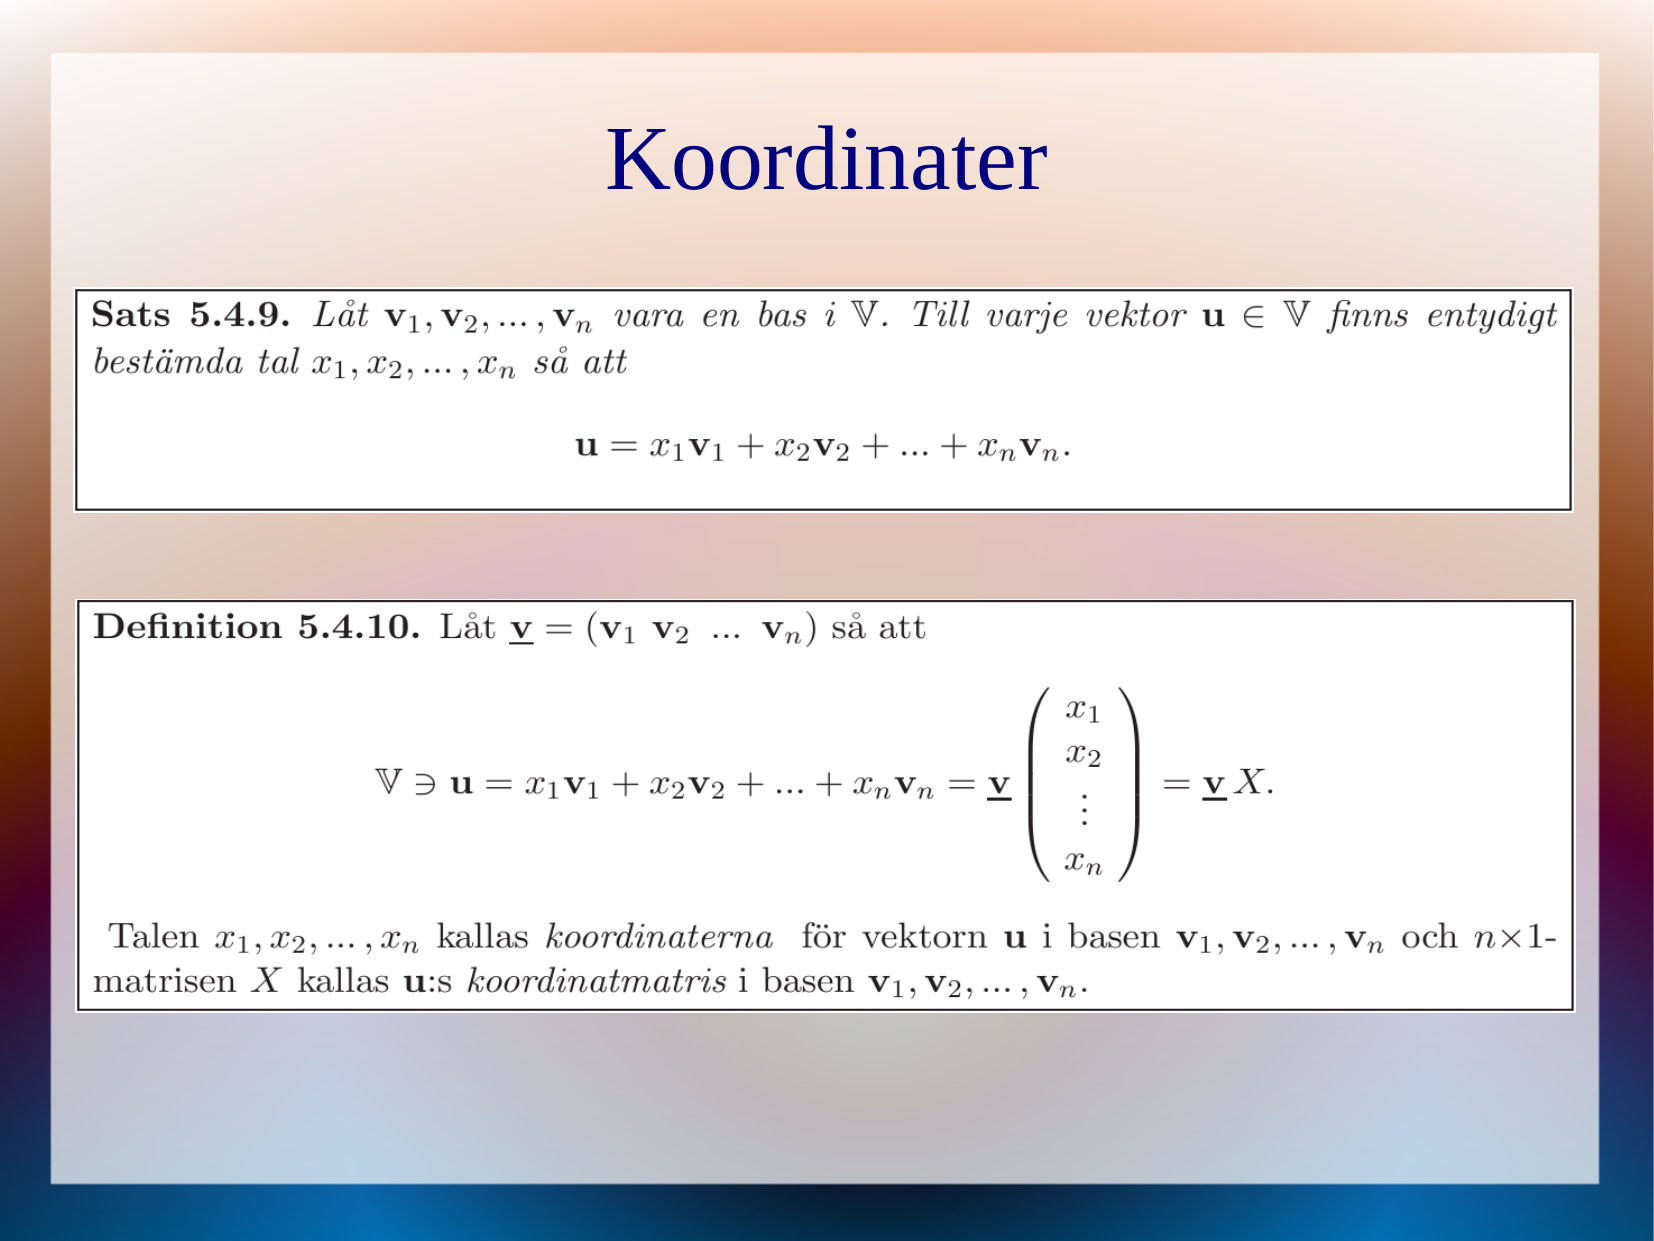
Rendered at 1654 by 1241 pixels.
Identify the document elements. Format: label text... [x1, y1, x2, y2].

picture [0, 0, 1654, 1241]
title Koordinater [82, 62, 1571, 256]
